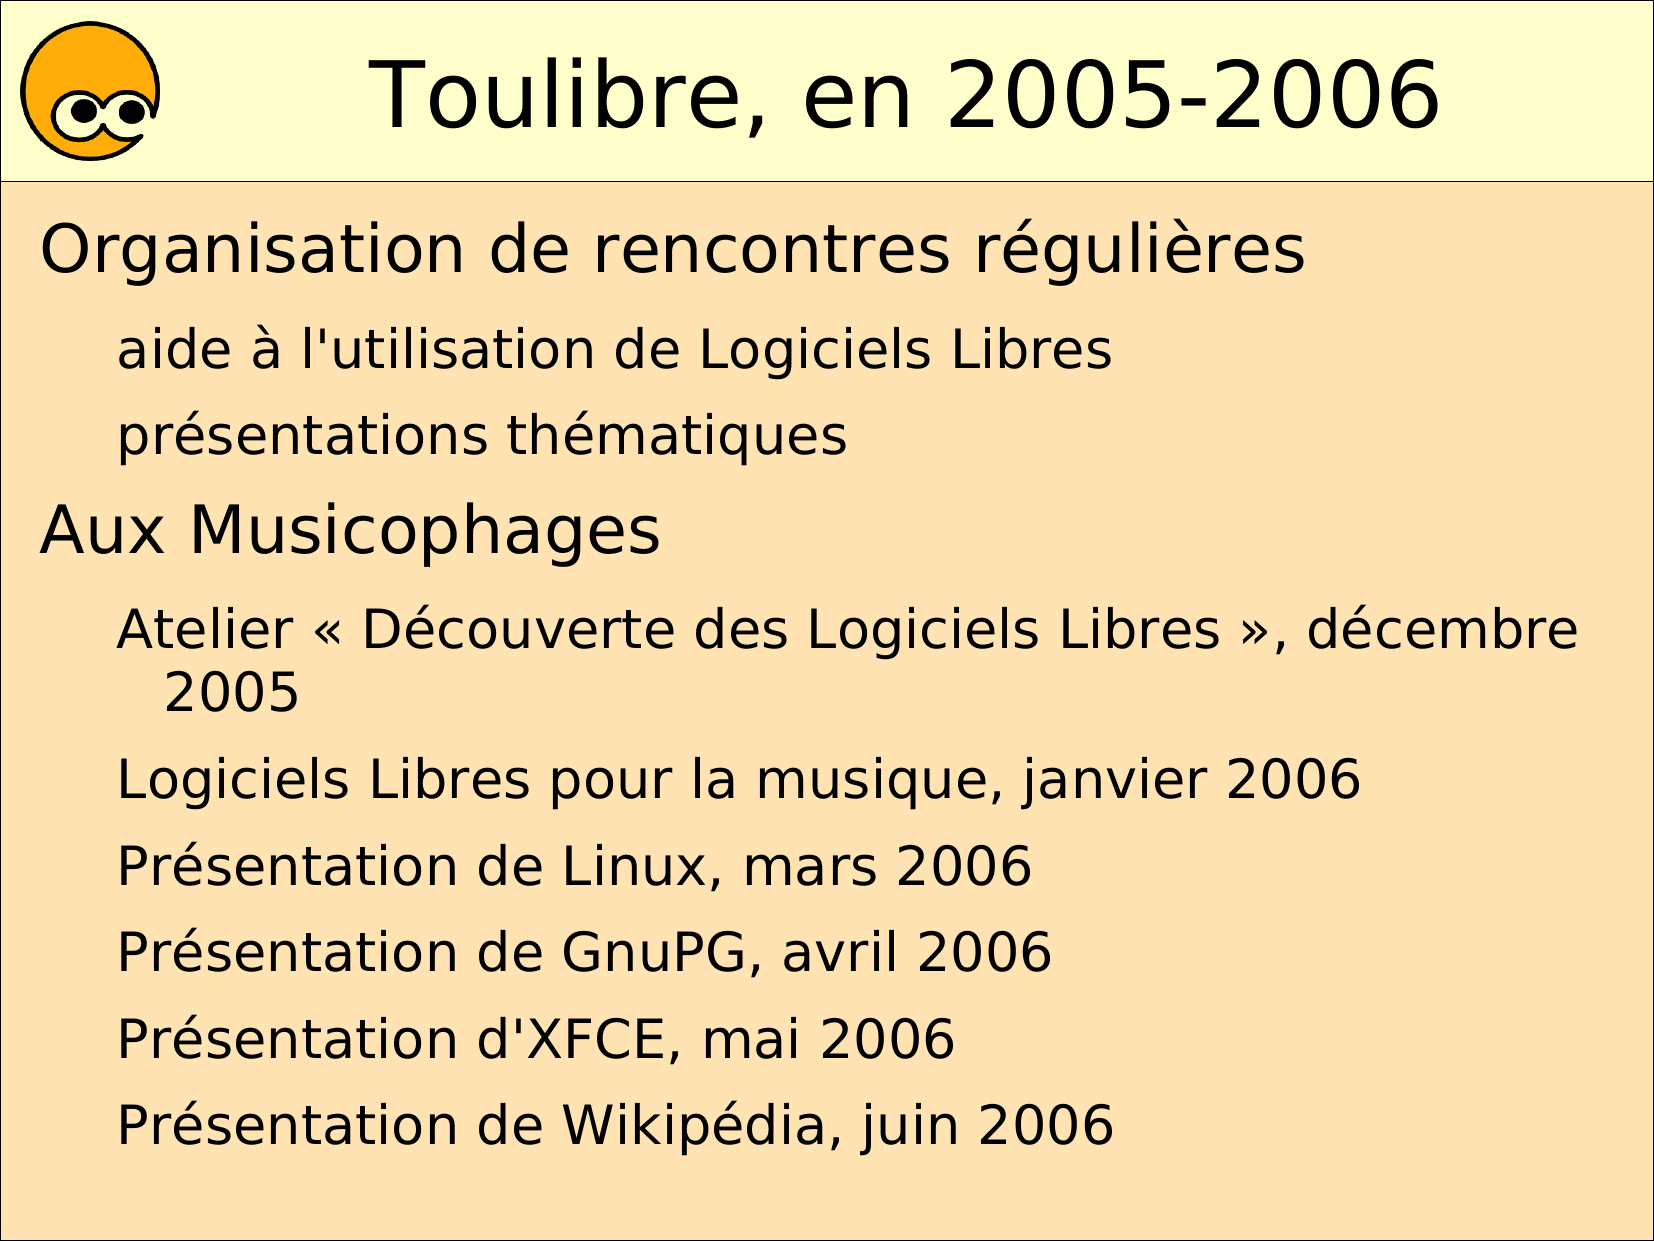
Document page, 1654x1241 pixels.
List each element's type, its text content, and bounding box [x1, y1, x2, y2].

list Organisation de rencontres régulières aide à l'utilisation de Logiciels Libres présentations thématiques Aux Musicophages Atelier « Découverte des Logiciels Libres », décembre 2005 Logiciels Libres pour la musique, janvier 2006 Présentation de Linux, mars 2006 Présentation de GnuPG, avril 2006 Présentation d'XFCE, mai 2006 Présentation de Wikipédia, juin 2006 [22, 210, 1628, 1194]
title Toulibre, en 2005-2006 [207, 35, 1607, 156]
picture [20, 21, 160, 161]
